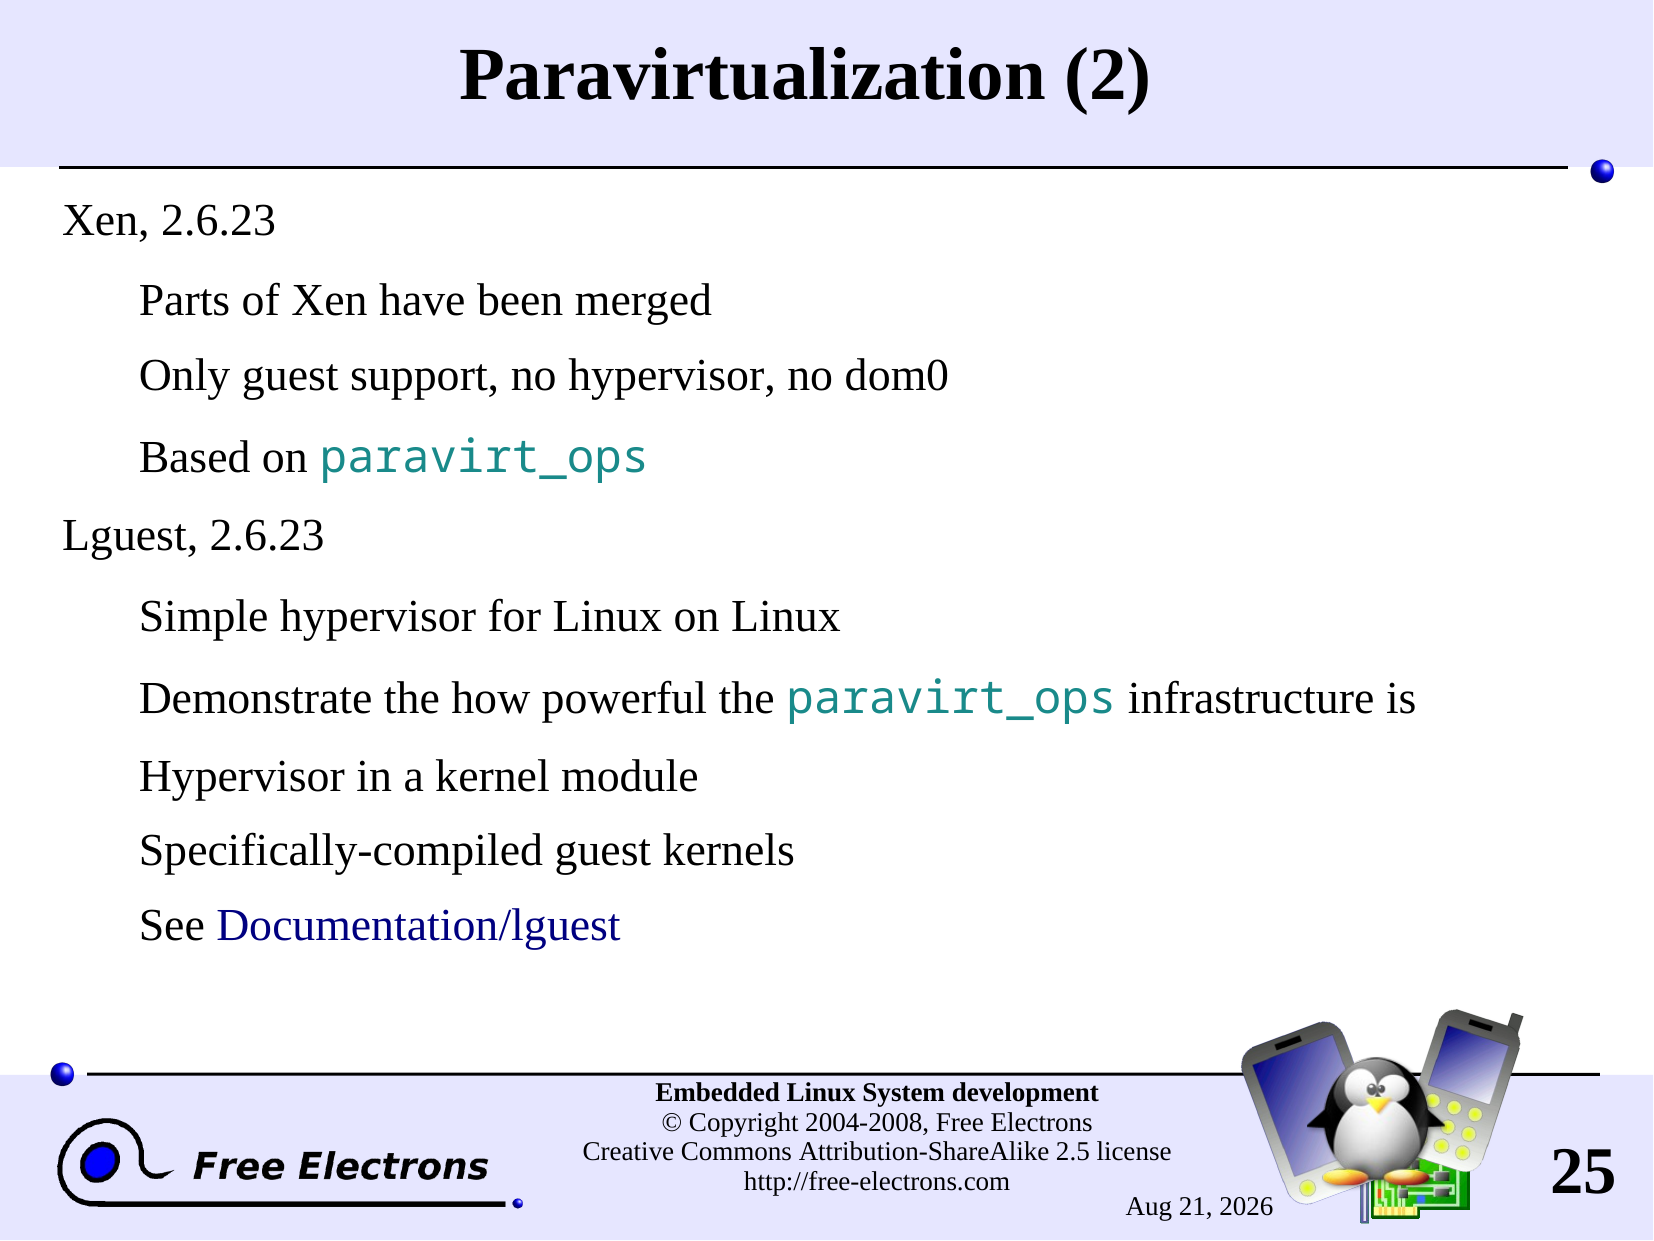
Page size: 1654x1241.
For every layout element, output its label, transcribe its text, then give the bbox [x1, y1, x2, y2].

picture [1225, 1045, 1528, 1241]
list Xen, 2.6.23 Parts of Xen have been merged Only guest support, no hypervisor, no dom0 Based on paravirt_ops Lguest, 2.6.23 Simple hypervisor for Linux on Linux Demonstrate the how powerful the paravirt_ops infrastructure is Hypervisor in a kernel module Specifically-compiled guest kernels See Documentation/lguest [44, 194, 1610, 1045]
picture [50, 1107, 527, 1216]
title Paravirtualization (2) [60, 25, 1551, 124]
